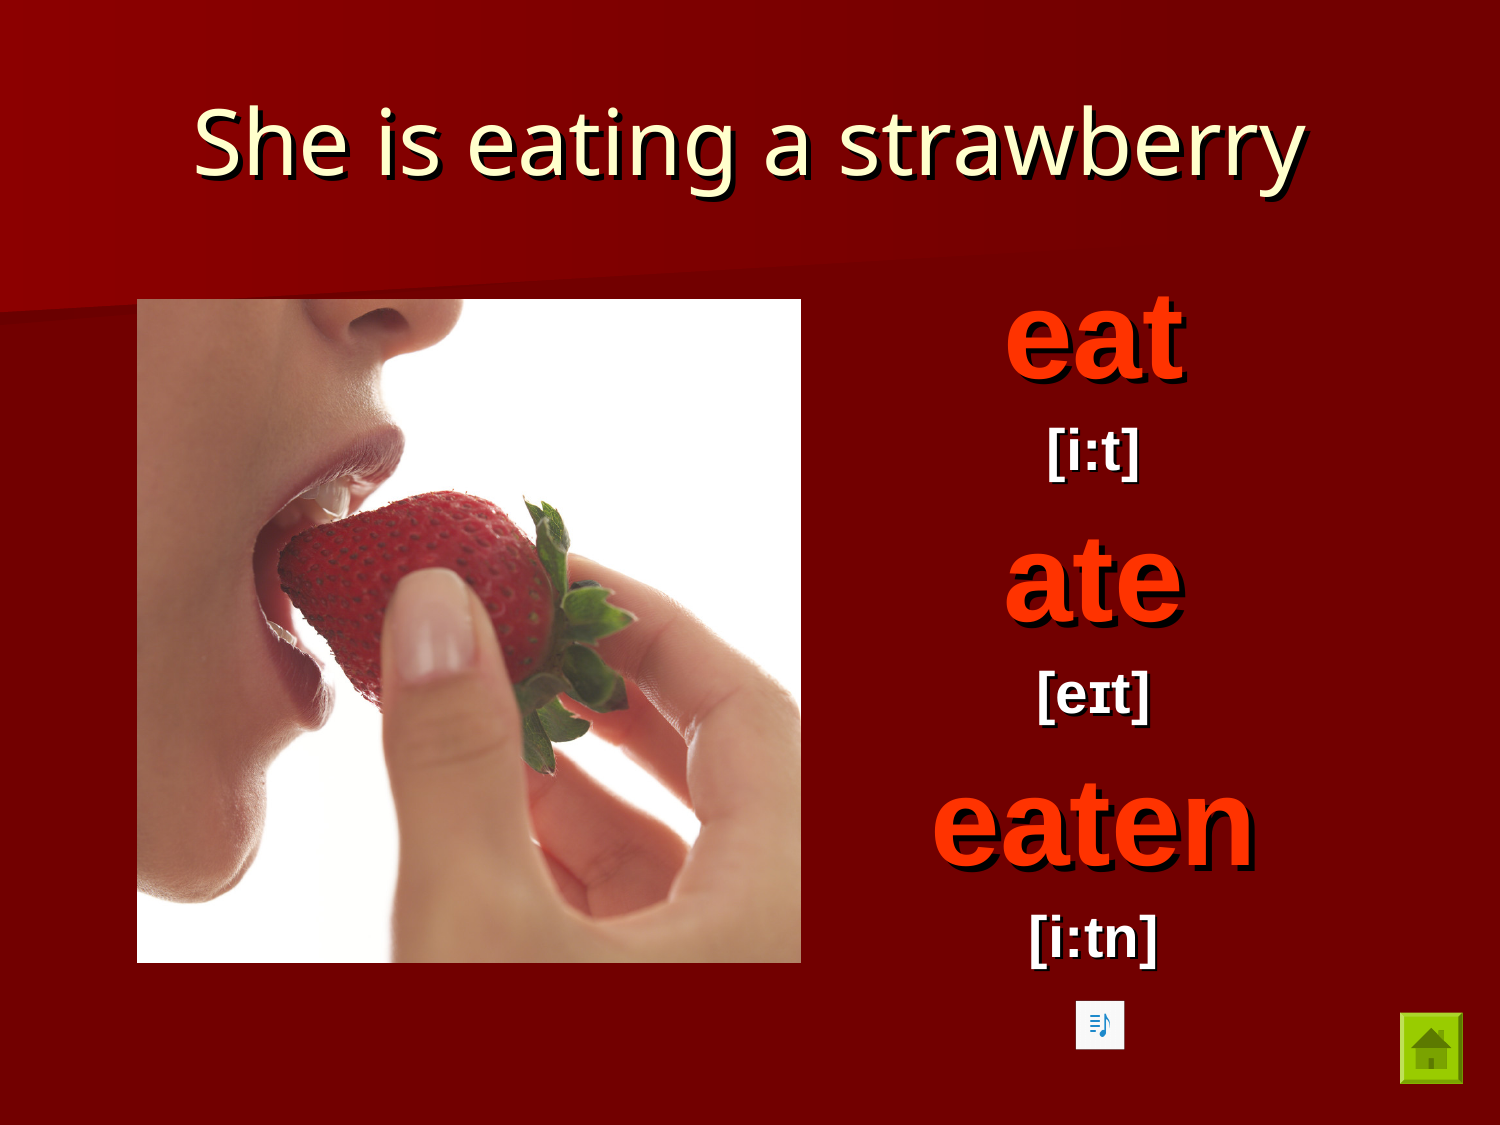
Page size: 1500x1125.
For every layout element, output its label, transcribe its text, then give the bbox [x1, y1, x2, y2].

text_box [1401, 1012, 1463, 1084]
text_box [1074, 999, 1126, 1051]
title She is eating a strawberry [75, 45, 1426, 233]
picture [137, 299, 801, 963]
list eat [i:t] ate [eɪt] eaten [i:tn] [762, 262, 1426, 1000]
